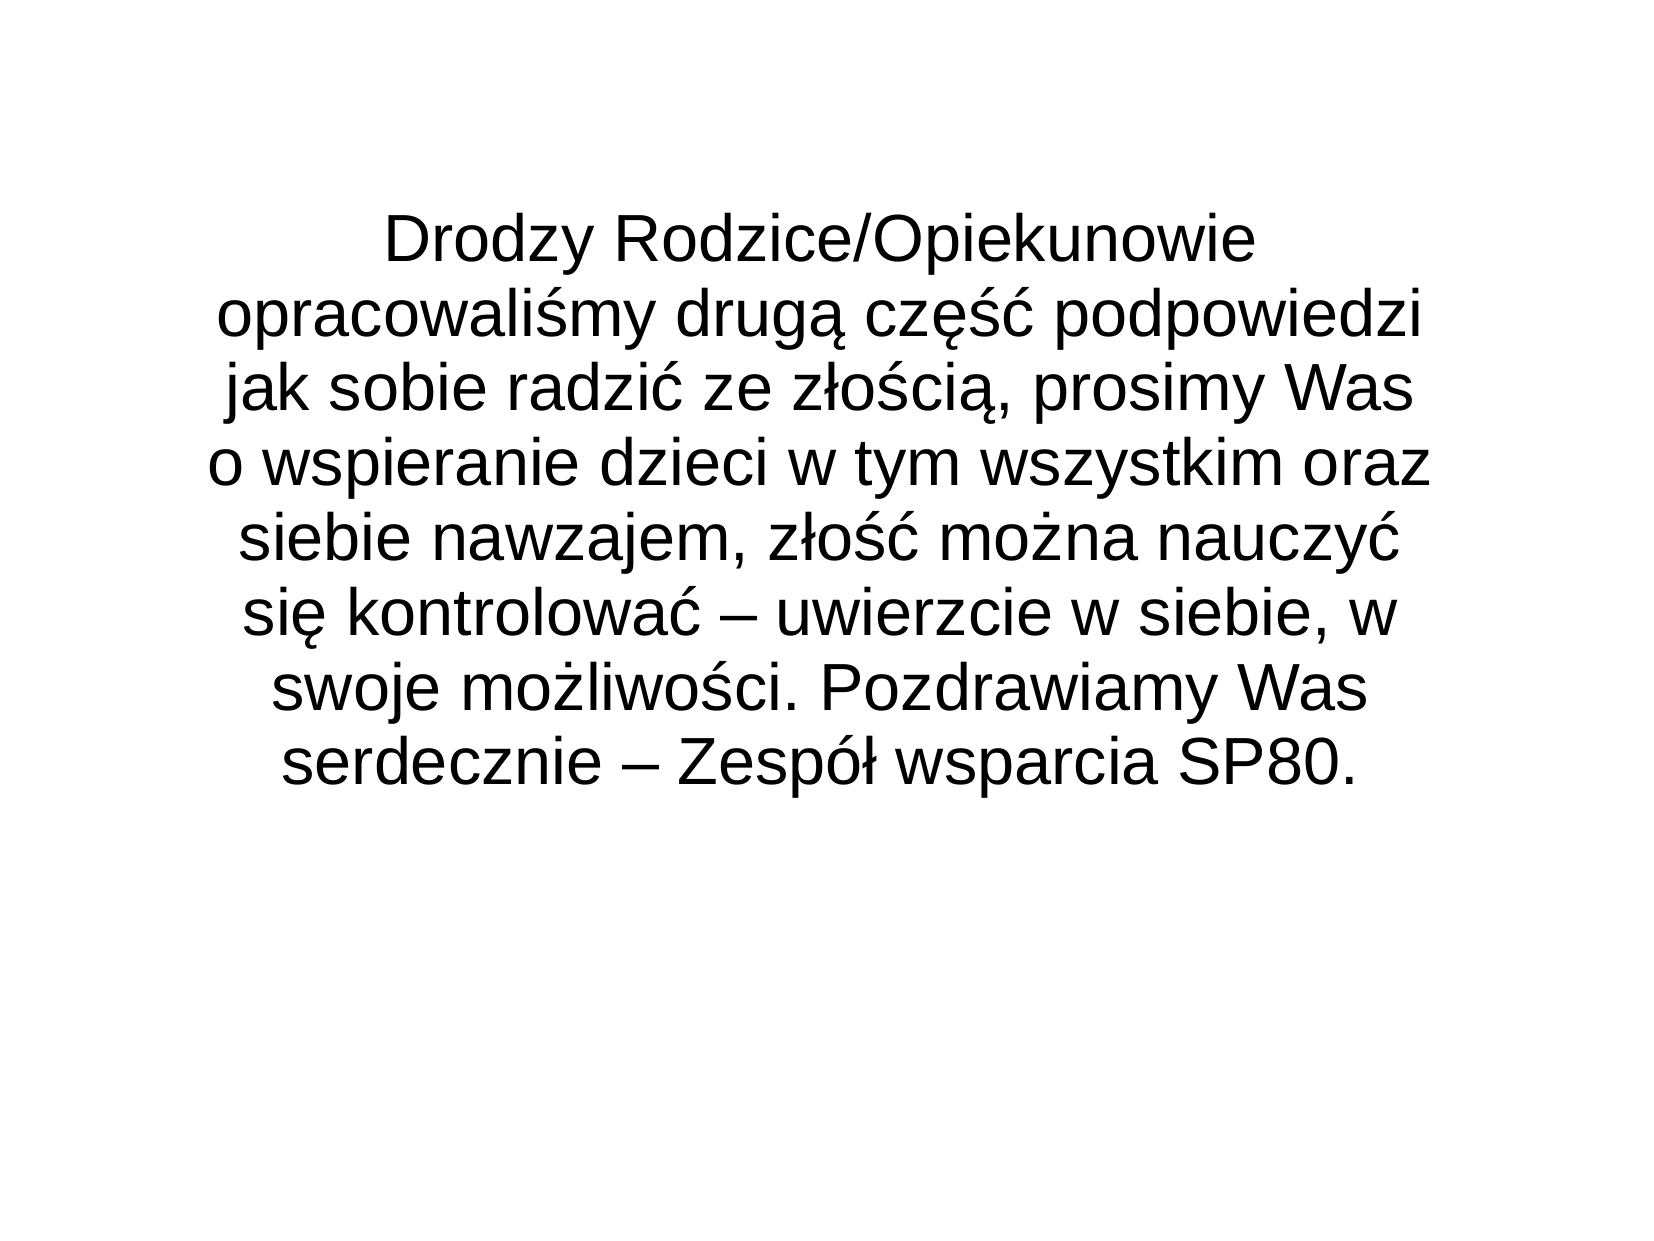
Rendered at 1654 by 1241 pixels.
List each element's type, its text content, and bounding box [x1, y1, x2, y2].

text_box Drodzy Rodzice/Opiekunowie opracowaliśmy drugą część podpowiedzi jak sobie radzić ze złością, prosimy Was o wspieranie dzieci w tym wszystkim oraz siebie nawzajem, złość można nauczyć się kontrolować – uwierzcie w siebie, w swoje możliwości. Pozdrawiamy Was serdecznie – Zespół wsparcia SP80. [200, 200, 1441, 799]
